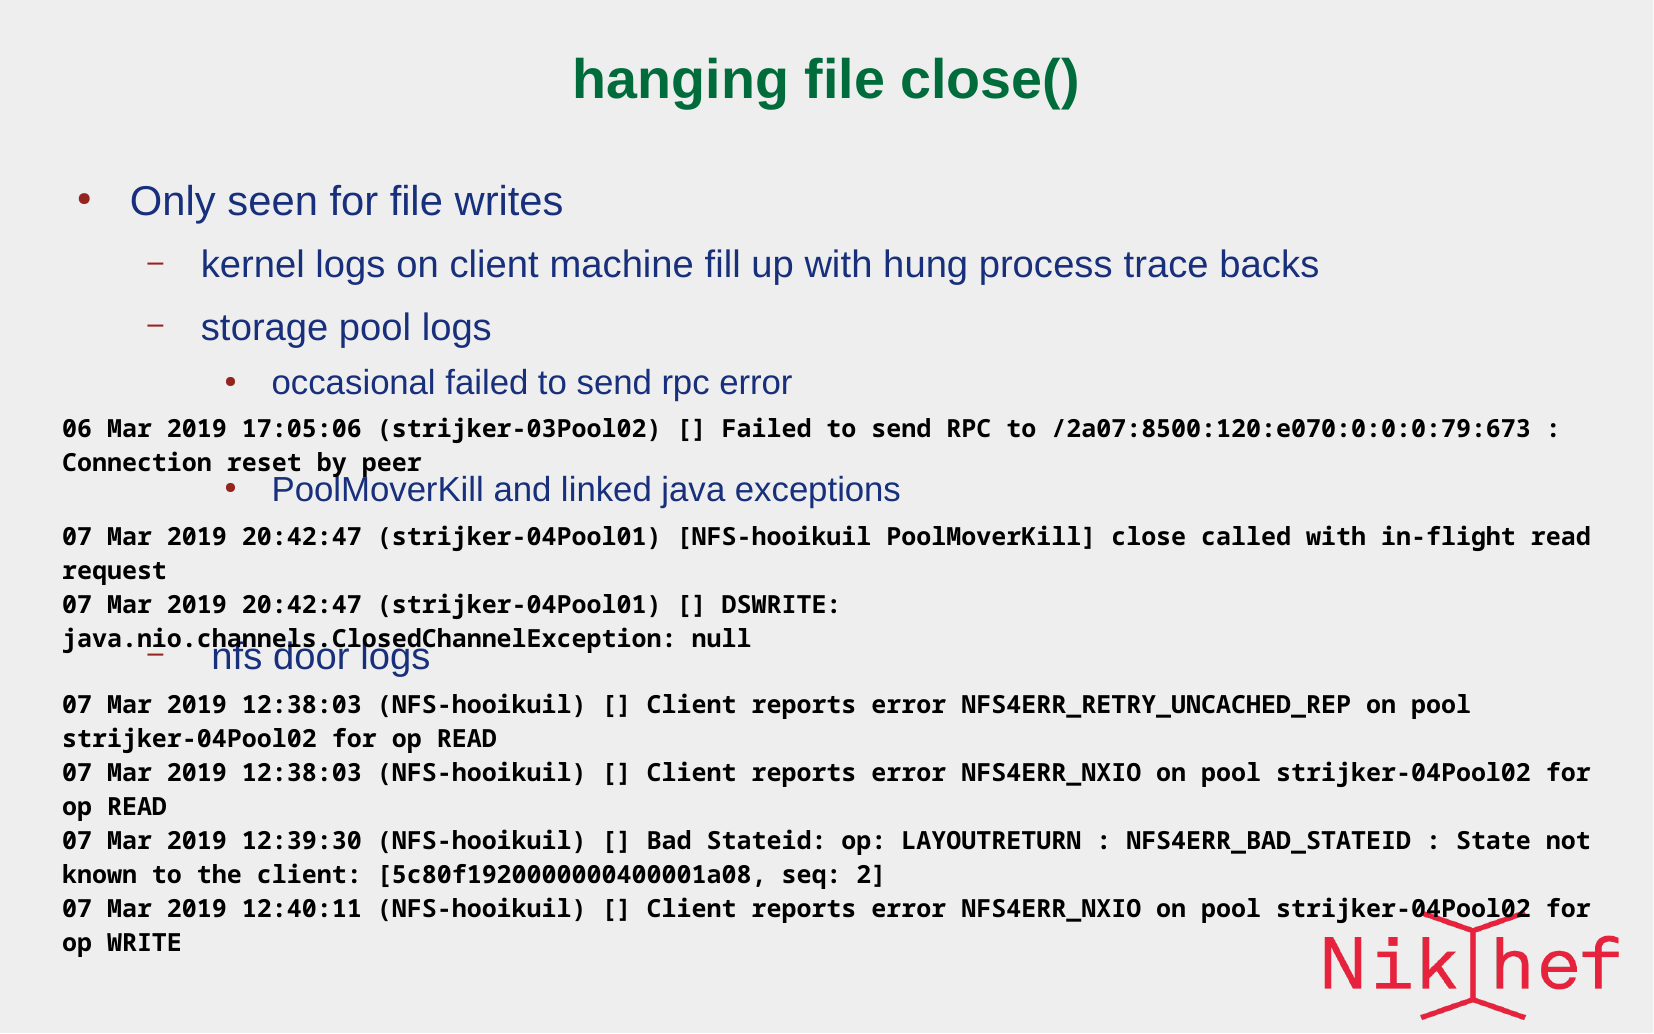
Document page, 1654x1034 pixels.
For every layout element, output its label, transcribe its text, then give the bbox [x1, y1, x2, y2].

text_box 07 Mar 2019 12:38:03 (NFS-hooikuil) [] Client reports error NFS4ERR_RETRY_UNCACHED_REP on pool strijker-04Pool02 for op READ 07 Mar 2019 12:38:03 (NFS-hooikuil) [] Client reports error NFS4ERR_NXIO on pool strijker-04Pool02 for op READ 07 Mar 2019 12:39:30 (NFS-hooikuil) [] Bad Stateid: op: LAYOUTRETURN : NFS4ERR_BAD_STATEID : State not known to the client: [5c80f1920000000400001a08, seq: 2] 07 Mar 2019 12:40:11 (NFS-hooikuil) [] Client reports error NFS4ERR_NXIO on pool strijker-04Pool02 for op WRITE [47, 679, 1619, 947]
list Only seen for file writes kernel logs on client machine fill up with hung process trace backs storage pool logs occasional failed to send rpc error PoolMoverKill and linked java exceptions nfs door logs [59, 654, 1595, 679]
text_box 06 Mar 2019 17:05:06 (strijker-03Pool02) [] Failed to send RPC to /2a07:8500:120:e070:0:0:0:79:673 : Connection reset by peer [47, 403, 1619, 483]
title hanging file close() [59, 19, 1595, 138]
picture [1311, 905, 1630, 1024]
text_box 07 Mar 2019 20:42:47 (strijker-04Pool01) [NFS-hooikuil PoolMoverKill] close called with in-flight read request 07 Mar 2019 20:42:47 (strijker-04Pool01) [] DSWRITE: java.nio.channels.ClosedChannelException: null [47, 511, 1619, 654]
list Only seen for file writes kernel logs on client machine fill up with hung process trace backs storage pool logs occasional failed to send rpc error PoolMoverKill and linked java exceptions nfs door logs [59, 177, 1595, 403]
list Only seen for file writes kernel logs on client machine fill up with hung process trace backs storage pool logs occasional failed to send rpc error PoolMoverKill and linked java exceptions nfs door logs [59, 483, 1595, 511]
